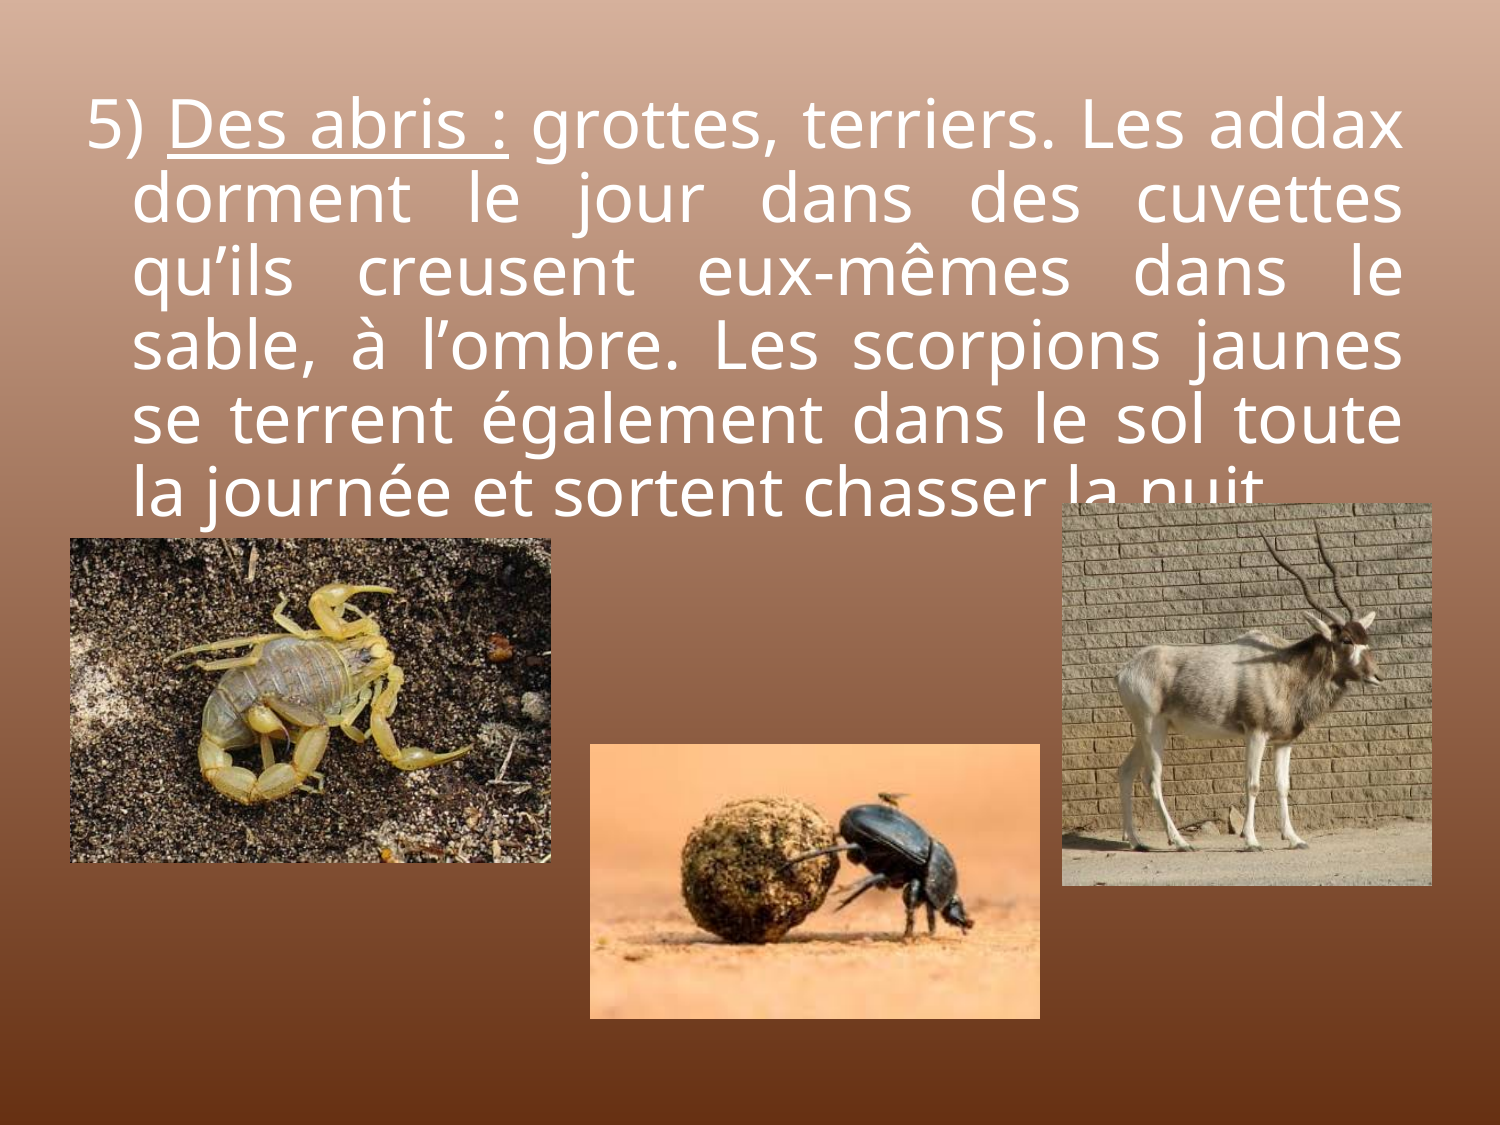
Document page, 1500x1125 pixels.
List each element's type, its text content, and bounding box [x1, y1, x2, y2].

list 5) Des abris : grottes, terriers. Les addax dorment le jour dans des cuvettes qu’ils creusent eux-mêmes dans le sable, à l’ombre. Les scorpions jaunes se terrent également dans le sol toute la journée et sortent chasser la nuit. [70, 81, 1421, 586]
picture [70, 538, 551, 863]
picture [590, 744, 1040, 1020]
picture [1062, 503, 1432, 886]
